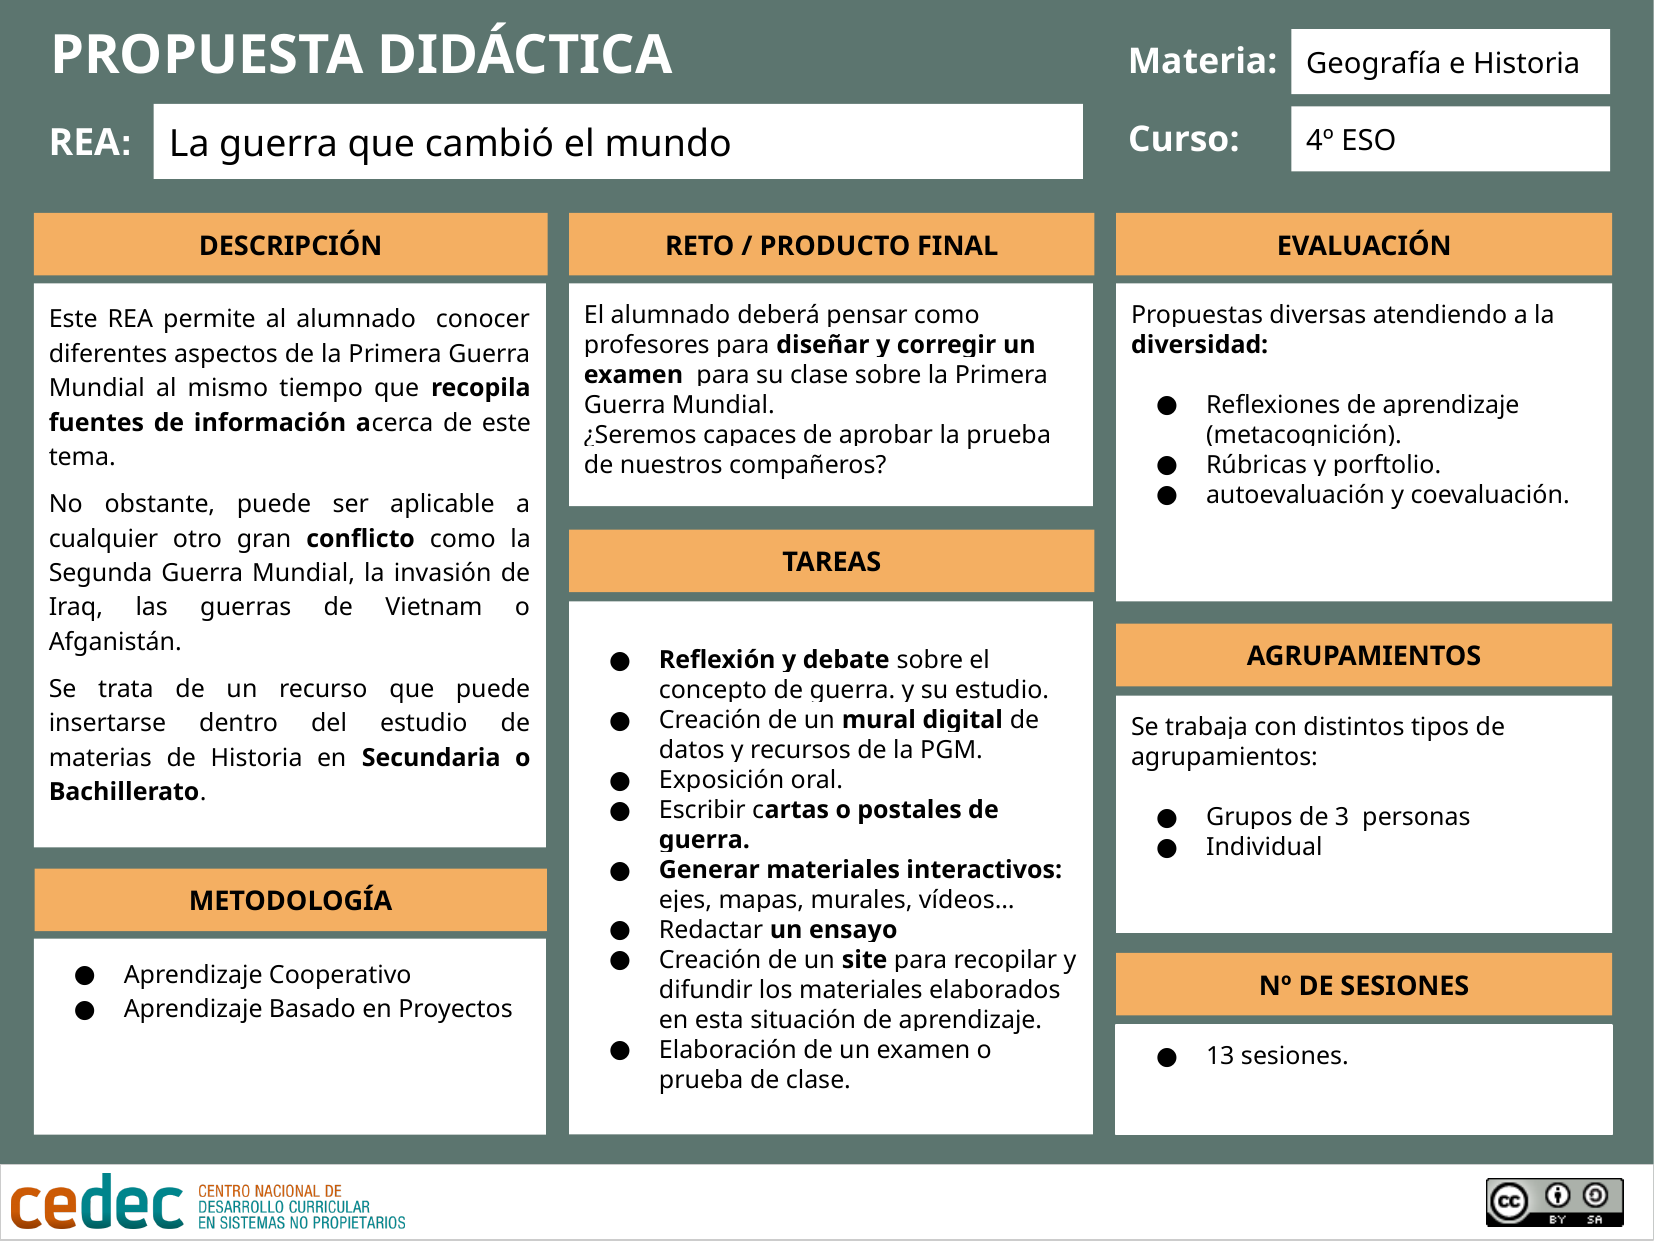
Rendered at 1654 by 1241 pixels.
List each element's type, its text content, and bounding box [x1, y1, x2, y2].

text_box La guerra que cambió el mundo [153, 103, 1083, 179]
text_box Este REA permite al alumnado conocer diferentes aspectos de la Primera Guerra Mundial al mismo tiempo que recopila fuentes de información acerca de este tema. No obstante, puede ser aplicable a cualquier otro gran conflicto como la Segunda Guerra Mundial, la invasión de Iraq, las guerras de Vietnam o Afganistán. Se trata de un recurso que puede insertarse dentro del estudio de materias de Historia en Secundaria o Bachillerato. [33, 283, 546, 848]
text_box AGRUPAMIENTOS [1116, 623, 1613, 687]
text_box Reflexión y debate sobre el concepto de guerra. y su estudio. Creación de un mural digital de datos y recursos de la PGM. Exposición oral. Escribir cartas o postales de guerra. Generar materiales interactivos: ejes, mapas, murales, vídeos… Redactar un ensayo Creación de un site para recopilar y difundir los materiales elaborados en esta situación de aprendizaje. Elaboración de un examen o prueba de clase. [569, 601, 1093, 1135]
text_box 13 sesiones. [1116, 1024, 1613, 1135]
text_box TAREAS [569, 529, 1095, 593]
text_box RETO / PRODUCTO FINAL [569, 212, 1095, 276]
text_box REA: [33, 110, 153, 174]
text_box Geografía e Historia [1291, 29, 1611, 95]
text_box PROPUESTA DIDÁCTICA [35, 11, 697, 110]
text_box [0, 1164, 1654, 1241]
text_box METODOLOGÍA [34, 868, 547, 932]
text_box 4º ESO [1291, 106, 1611, 172]
picture [11, 1173, 405, 1229]
text_box Materia: [1113, 30, 1291, 94]
text_box EVALUACIÓN [1116, 212, 1613, 276]
text_box El alumnado deberá pensar como profesores para diseñar y corregir un examen para su clase sobre la Primera Guerra Mundial. ¿Seremos capaces de aprobar la prueba de nuestros compañeros? [569, 283, 1093, 507]
text_box Aprendizaje Cooperativo Aprendizaje Basado en Proyectos [33, 938, 546, 1135]
text_box Nº DE SESIONES [1116, 952, 1613, 1016]
text_box Propuestas diversas atendiendo a la diversidad: Reflexiones de aprendizaje (metacognición). Rúbricas y porftolio. autoevaluación y coevaluación. [1116, 283, 1613, 602]
text_box DESCRIPCIÓN [33, 212, 548, 276]
text_box Se trabaja con distintos tipos de agrupamientos: Grupos de 3 personas Individual [1116, 695, 1613, 933]
picture [1486, 1178, 1624, 1227]
text_box Curso: [1113, 109, 1303, 173]
